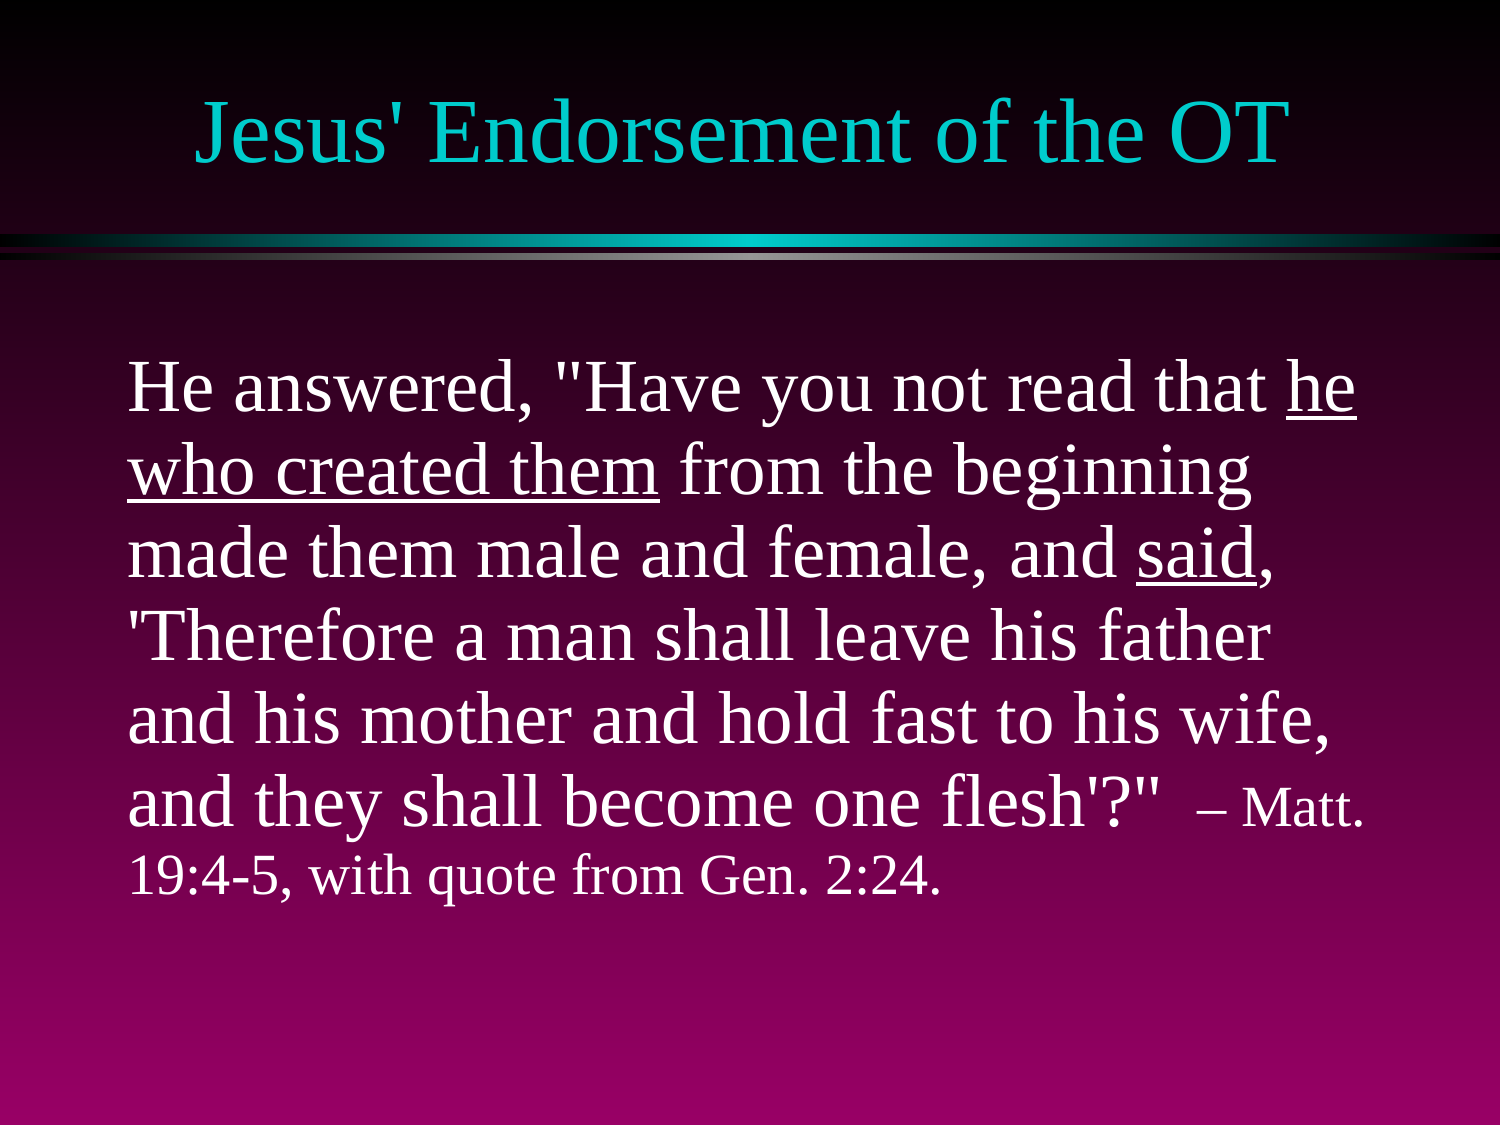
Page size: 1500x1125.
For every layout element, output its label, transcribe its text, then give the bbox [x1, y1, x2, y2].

text_box He answered, "Have you not read that he who created them from the beginning made them male and female, and said, 'Therefore a man shall leave his father and his mother and hold fast to his wife, and they shall become one flesh'?" – Matt. 19:4-5, with quote from Gen. 2:24. [112, 337, 1388, 915]
title Jesus' Endorsement of the OT [99, 37, 1388, 225]
